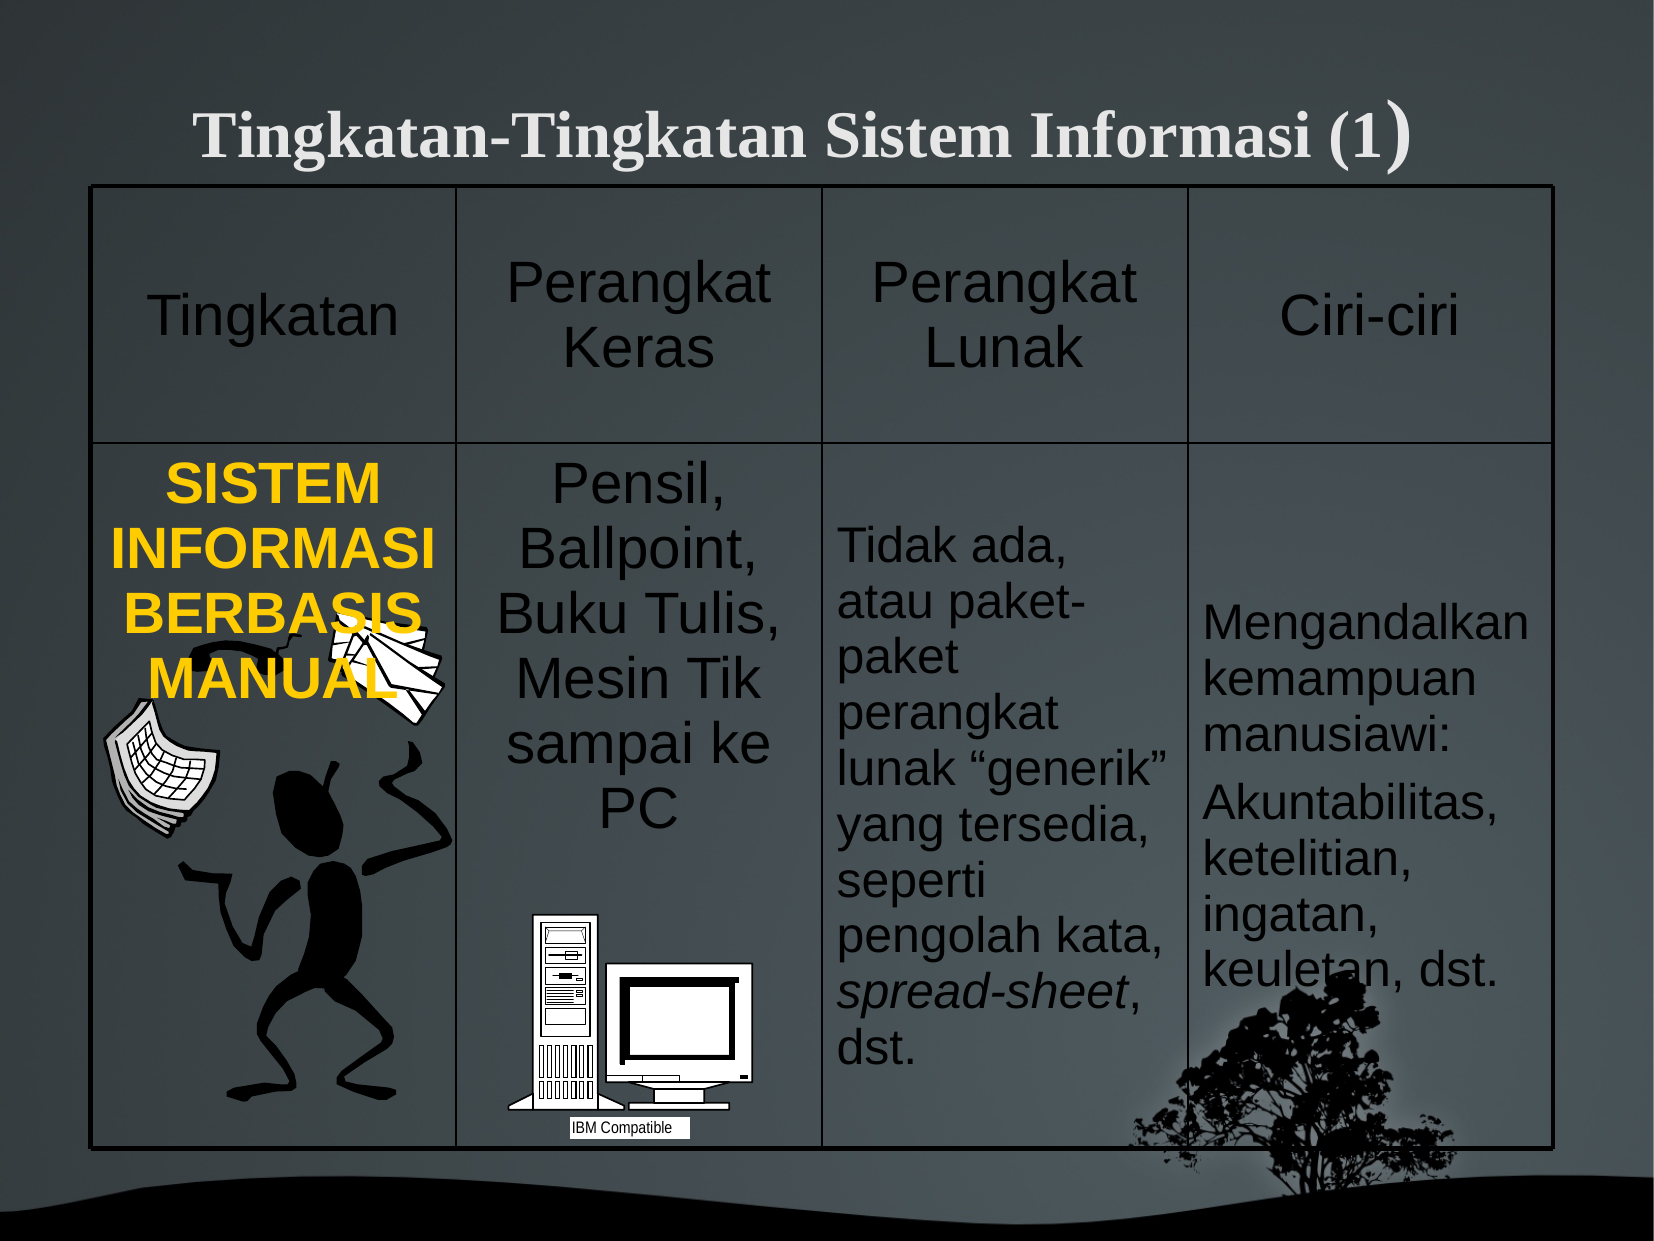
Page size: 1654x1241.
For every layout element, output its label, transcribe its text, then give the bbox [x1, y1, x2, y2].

text_box Mengandalkan kemampuan manusiawi: Akuntabilitas, ketelitian, ingatan, keuletan, dst. [1189, 444, 1551, 1146]
text_box Tingkatan [93, 188, 455, 442]
text_box Pensil, Ballpoint, Buku Tulis, Mesin Tik sampai ke PC [457, 444, 821, 1146]
text_box Perangkat Keras [457, 188, 821, 442]
chart [503, 909, 758, 1149]
text_box SISTEM INFORMASI BERBASIS MANUAL [93, 444, 455, 1146]
text_box Tidak ada, atau paket-paket perangkat lunak “generik” yang tersedia, seperti pengolah kata, spread-sheet, dst. [823, 444, 1187, 1146]
text_box Perangkat Lunak [823, 188, 1187, 442]
text_box Ciri-ciri [1189, 188, 1551, 442]
picture [0, 0, 1654, 1241]
title Tingkatan-Tingkatan Sistem Informasi (1) [53, 72, 1554, 188]
